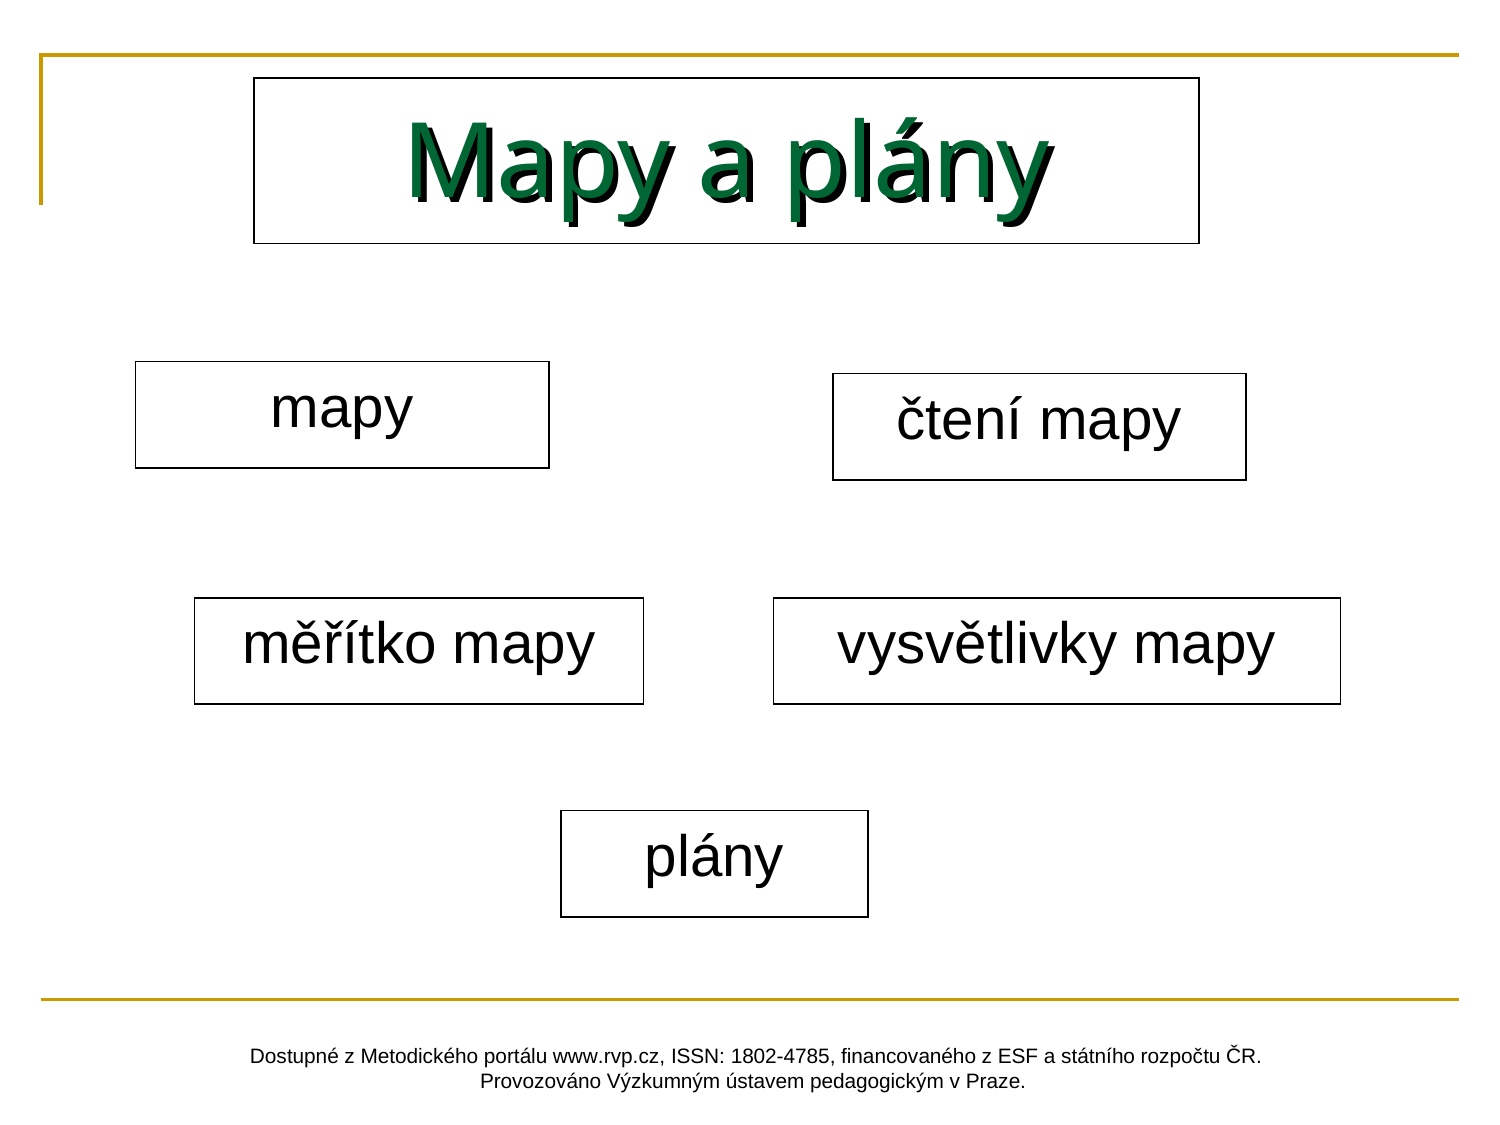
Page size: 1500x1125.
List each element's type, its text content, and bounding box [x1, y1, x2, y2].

title Mapy a plány [253, 78, 1199, 244]
text_box vysvětlivky mapy [773, 597, 1341, 705]
text_box plány [561, 810, 869, 917]
text_box čtení mapy [832, 373, 1247, 480]
text_box měřítko mapy [194, 597, 644, 705]
text_box mapy [135, 361, 549, 468]
